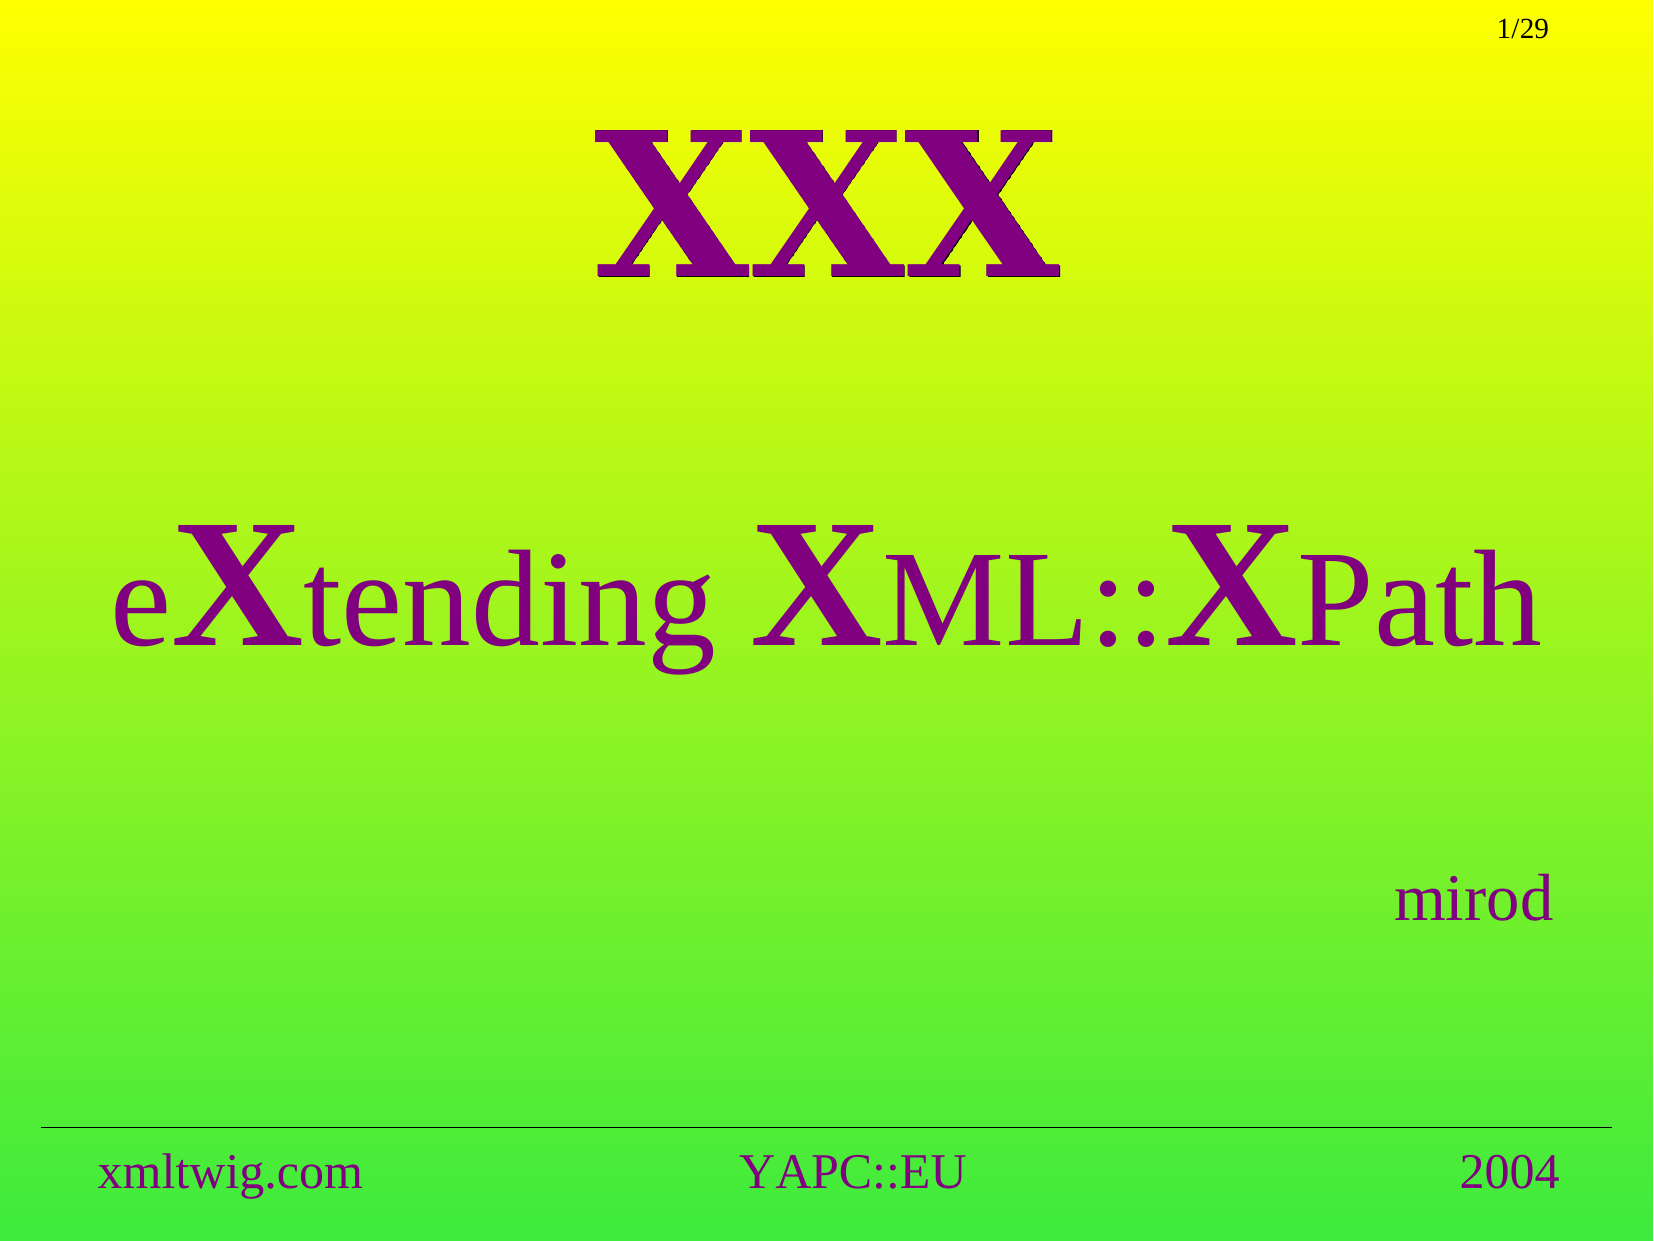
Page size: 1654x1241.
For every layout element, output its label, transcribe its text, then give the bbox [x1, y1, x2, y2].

title XXX [121, 88, 1533, 325]
subtitle eXtending XML::XPath mirod [99, 379, 1554, 1039]
